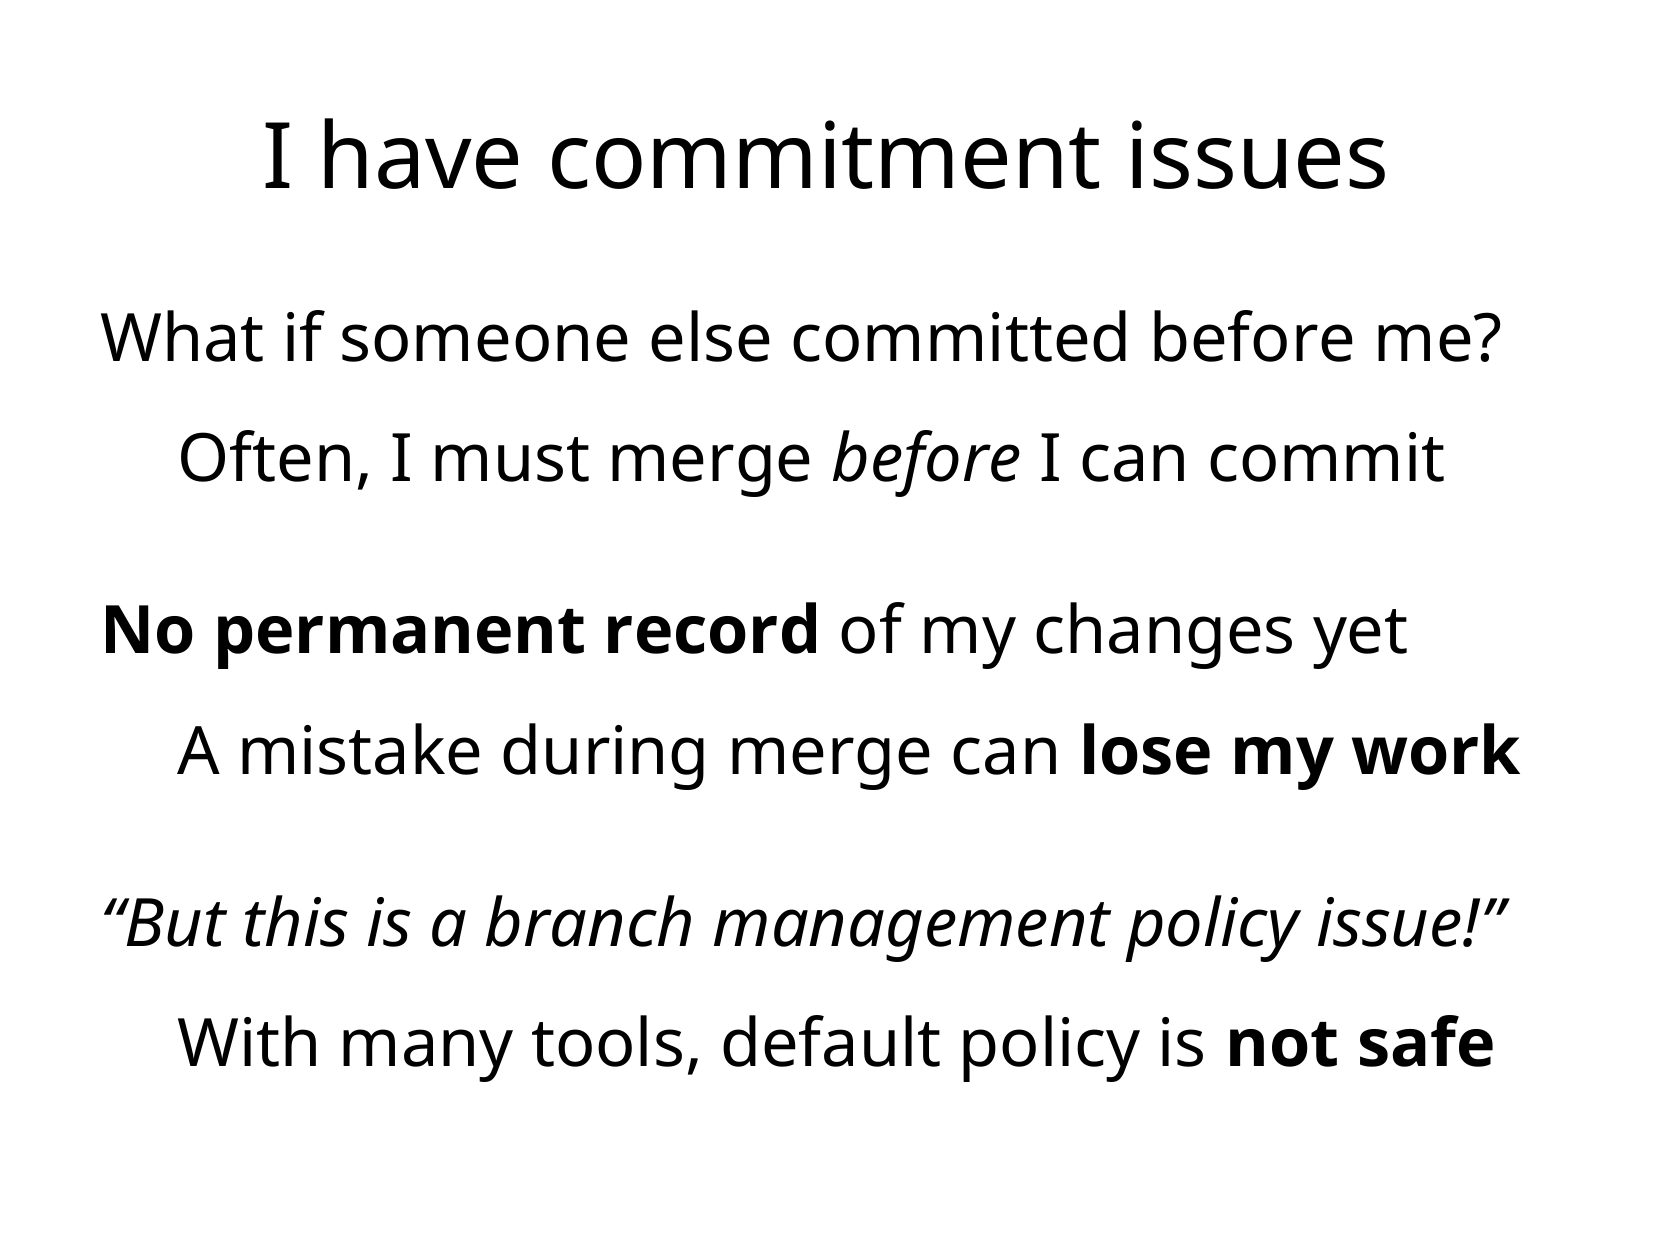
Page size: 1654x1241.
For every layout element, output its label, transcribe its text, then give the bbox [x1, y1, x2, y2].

list What if someone else committed before me? Often, I must merge before I can commit No permanent record of my changes yet A mistake during merge can lose my work “But this is a branch management policy issue!” With many tools, default policy is not safe [82, 290, 1571, 1109]
title I have commitment issues [82, 49, 1571, 257]
